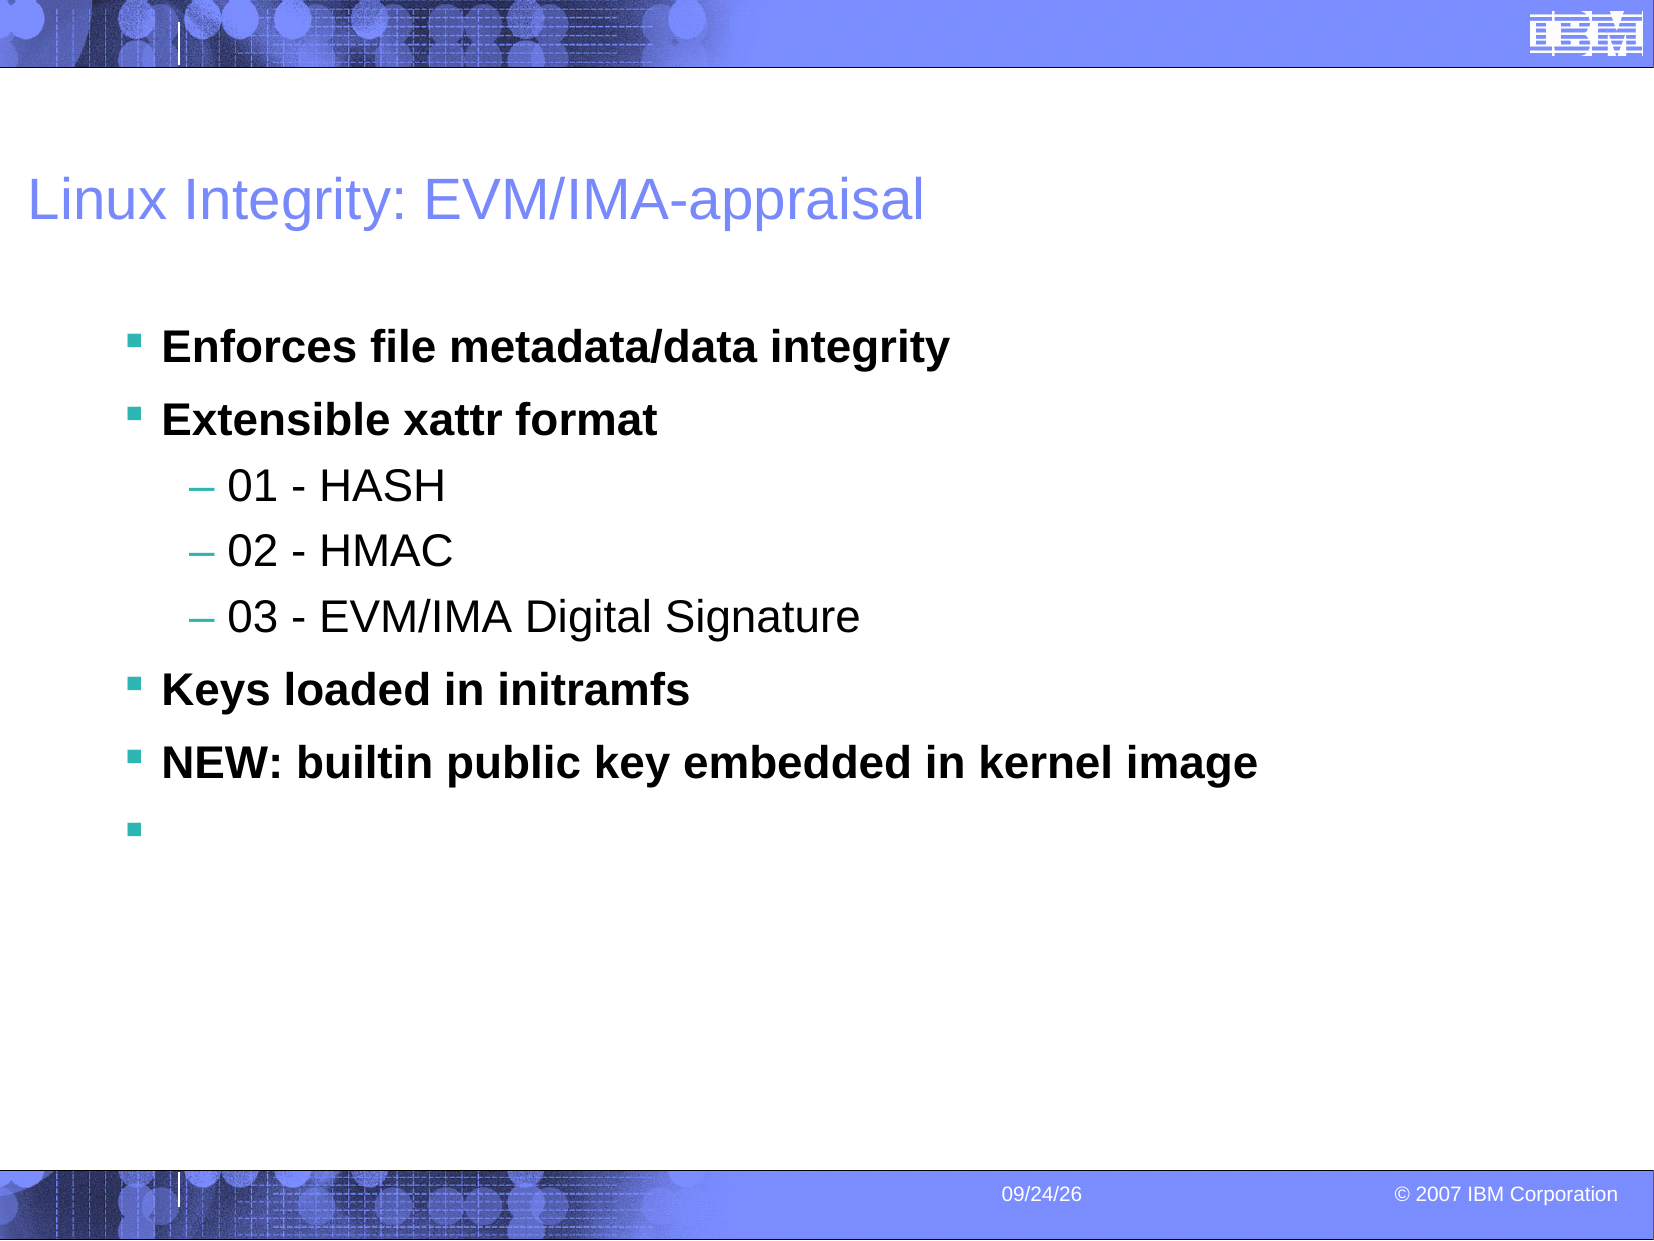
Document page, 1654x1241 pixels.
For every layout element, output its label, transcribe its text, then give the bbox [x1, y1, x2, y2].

title Linux Integrity: EVM/IMA-appraisal [27, 164, 1519, 241]
list Enforces file metadata/data integrity Extensible xattr format 01 - HASH 02 - HMAC 03 - EVM/IMA Digital Signature Keys loaded in initramfs NEW: builtin public key embedded in kernel image [123, 321, 1531, 1013]
